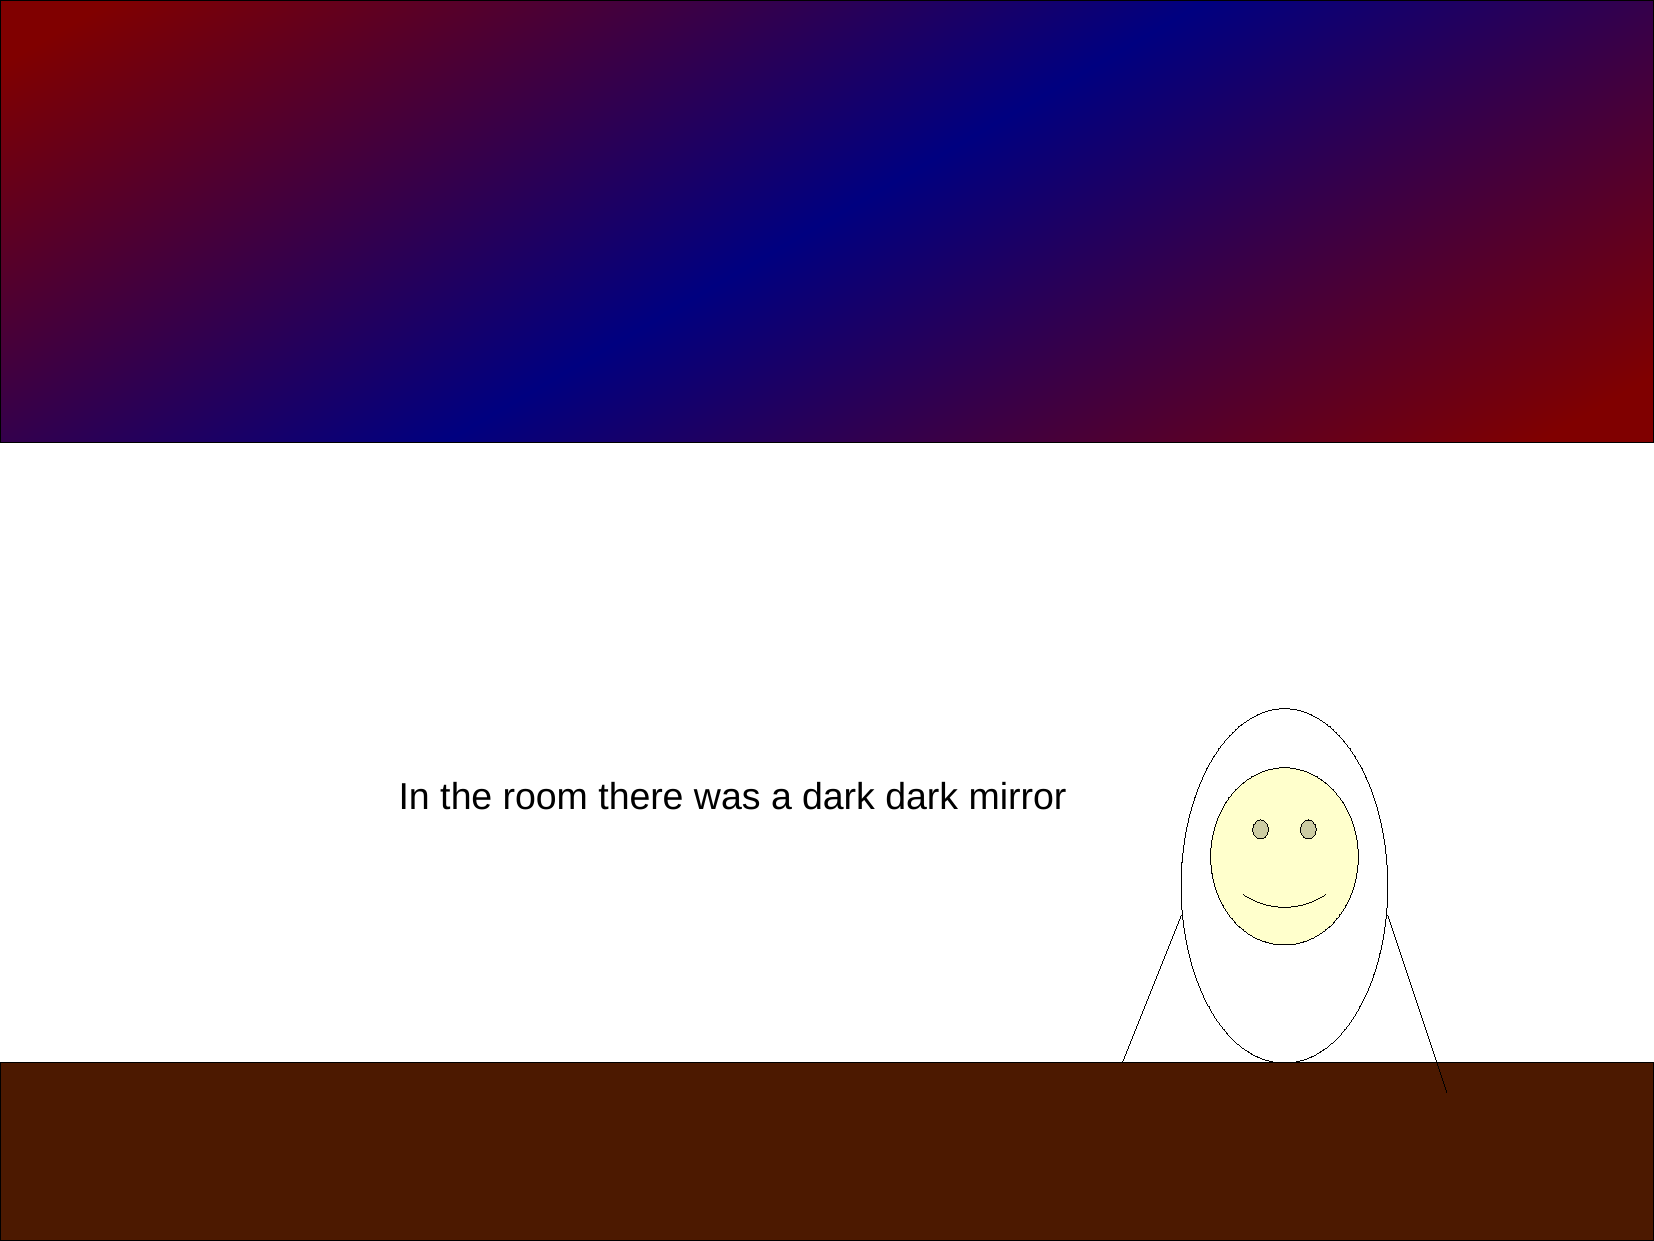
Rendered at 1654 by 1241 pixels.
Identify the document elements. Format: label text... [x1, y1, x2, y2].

text_box [0, 1062, 1654, 1241]
text_box [0, 0, 1654, 443]
text_box In the room there was a dark dark mirror [383, 767, 1082, 825]
text_box [1210, 767, 1359, 945]
